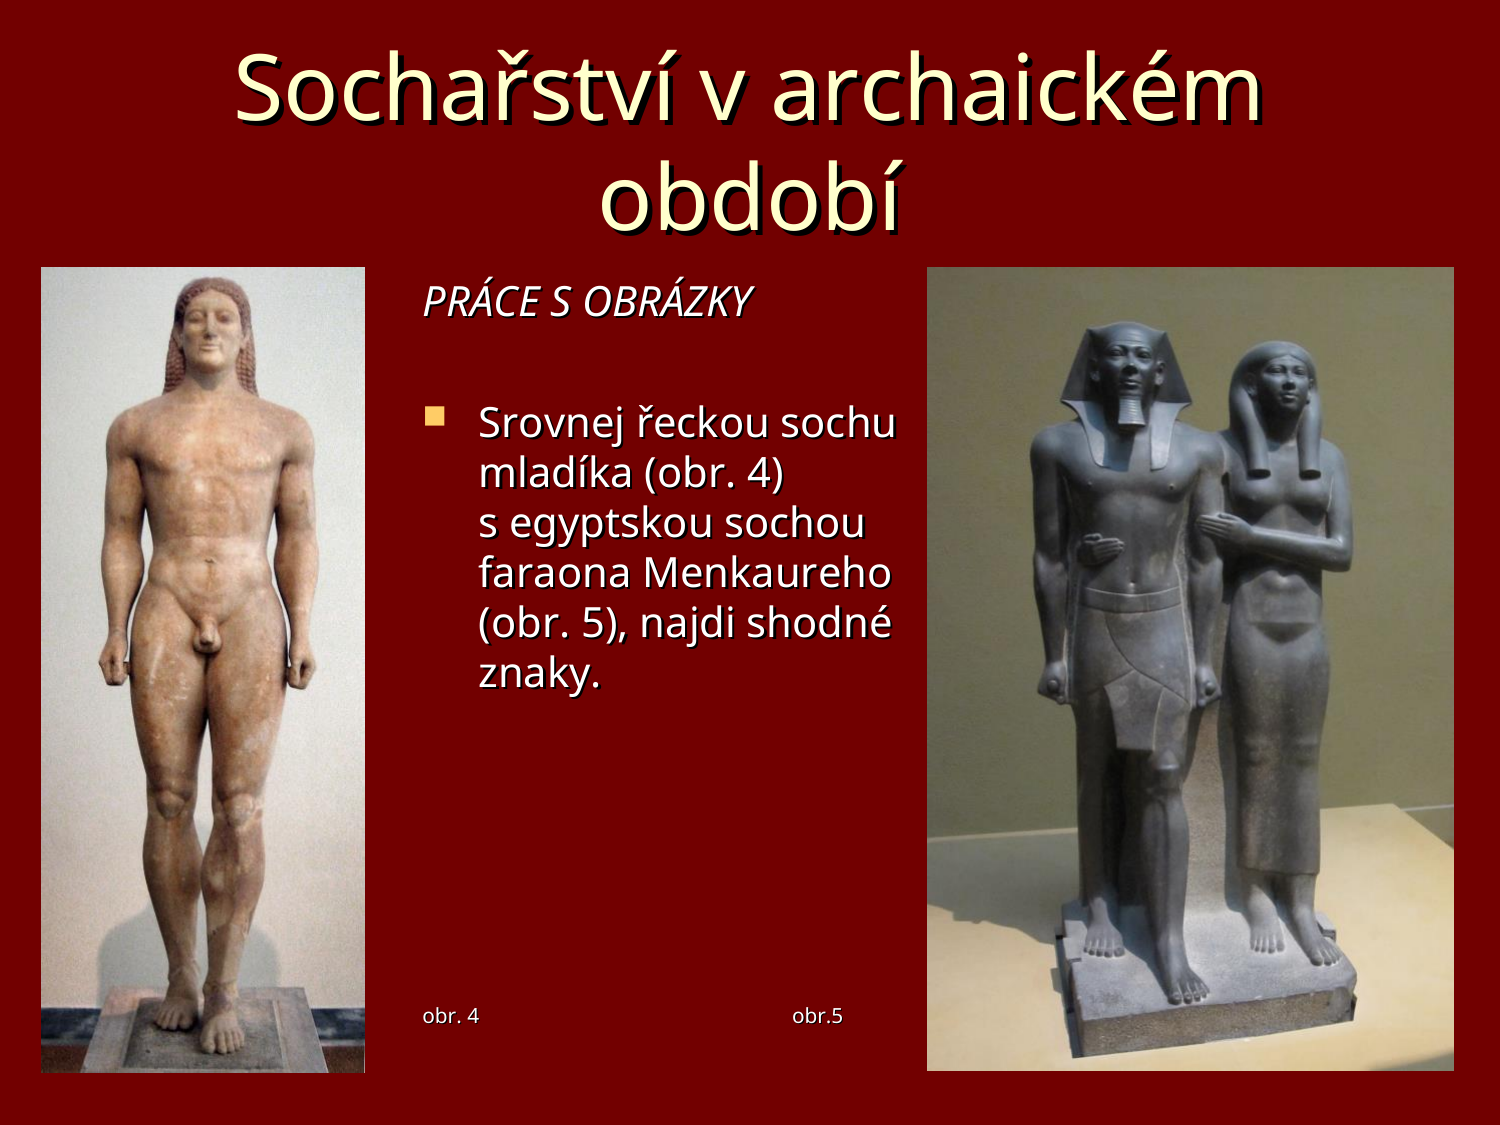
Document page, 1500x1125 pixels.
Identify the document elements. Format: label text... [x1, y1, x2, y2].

title Sochařství v archaickém období [75, 45, 1426, 233]
text_box [927, 267, 1454, 1071]
text_box [41, 267, 365, 1073]
list PRÁCE S OBRÁZKY Srovnej řeckou sochu mladíka (obr. 4) s egyptskou sochou faraona Menkaureho (obr. 5), najdi shodné znaky. obr. 4 obr.5 [407, 267, 916, 1071]
